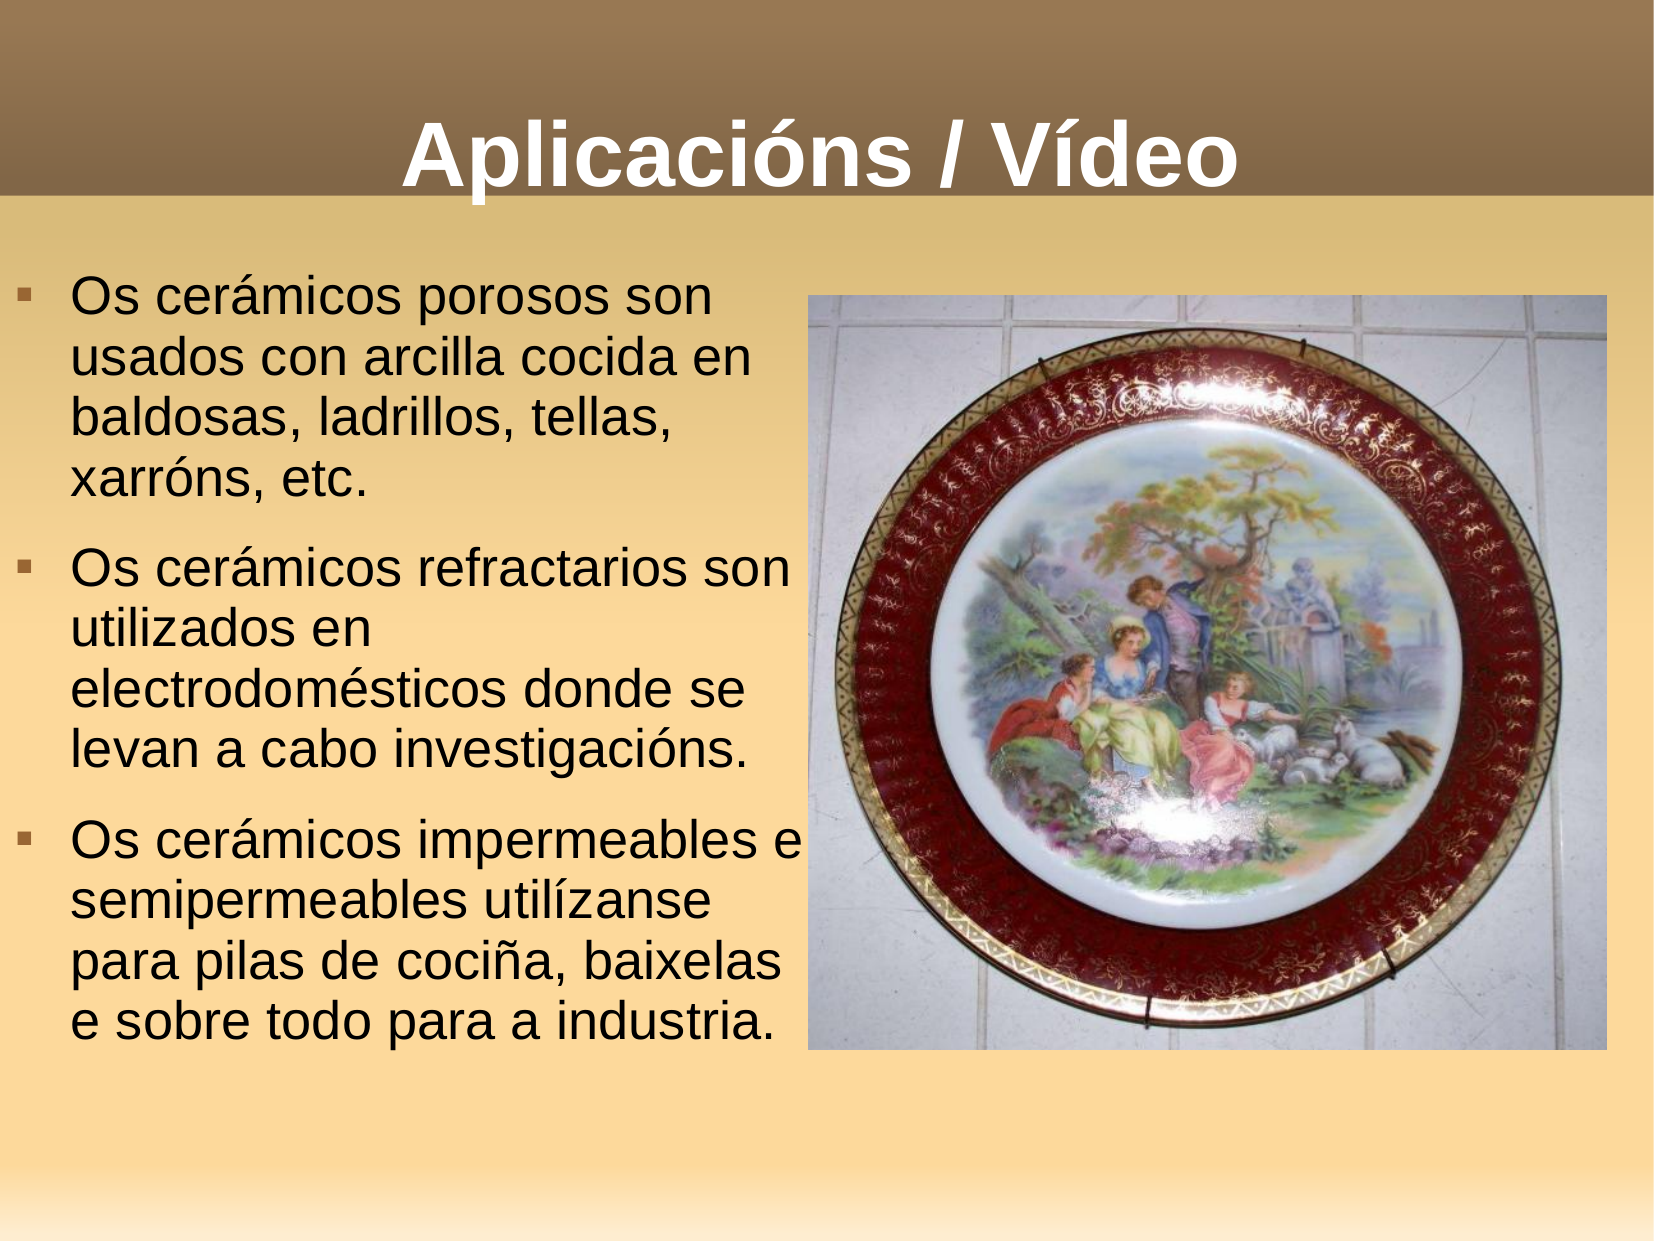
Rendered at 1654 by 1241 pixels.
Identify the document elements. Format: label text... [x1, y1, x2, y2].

picture [0, 0, 1654, 1241]
list Os cerámicos porosos son usados con arcilla cocida en baldosas, ladrillos, tellas, xarróns, etc. Os cerámicos refractarios son utilizados en electrodomésticos donde se levan a cabo investigacións. Os cerámicos impermeables e semipermeables utilízanse para pilas de cociña, baixelas e sobre todo para a industria. [0, 265, 809, 1241]
title Aplicacións / Vídeo [76, 59, 1565, 252]
